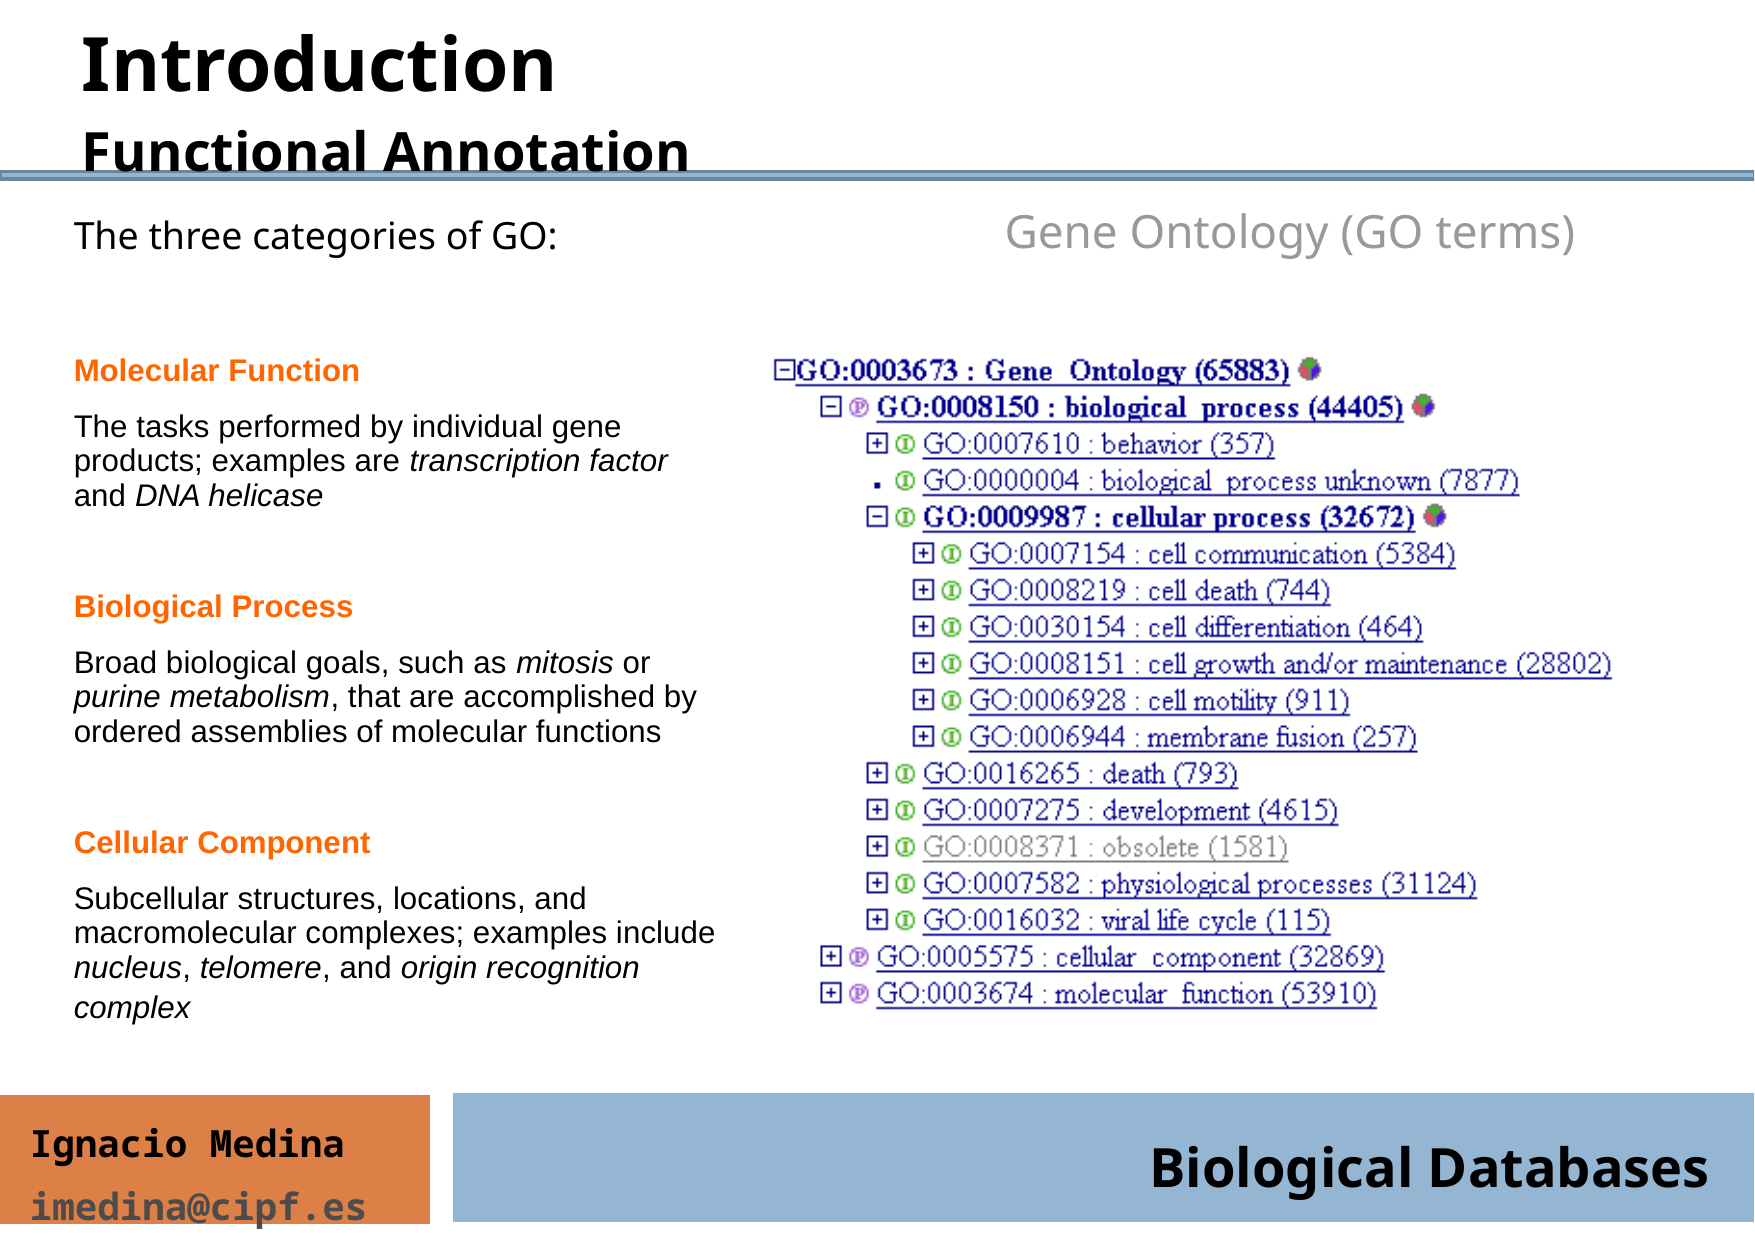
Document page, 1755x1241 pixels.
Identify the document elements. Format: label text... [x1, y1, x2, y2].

text_box The three categories of GO: Molecular Function The tasks performed by individual gene products; examples are transcription factor and DNA helicase Biological Process Broad biological goals, such as mitosis or purine metabolism, that are accomplished by ordered assemblies of molecular functions Cellular Component Subcellular structures, locations, and macromolecular complexes; examples include nucleus, telomere, and origin recognition complex [59, 202, 736, 1035]
title [112, 153, 1571, 202]
text_box [0, 171, 112, 179]
text_box Gene Ontology (GO terms) [615, 192, 1591, 263]
text_box Ignacio Medina imedina@cipf.es [15, 1110, 406, 1213]
text_box [1571, 171, 1754, 179]
text_box Biological Databases [675, 1122, 1726, 1200]
text_box Introduction Functional Annotation [67, 3, 1688, 168]
picture [767, 350, 1624, 1023]
